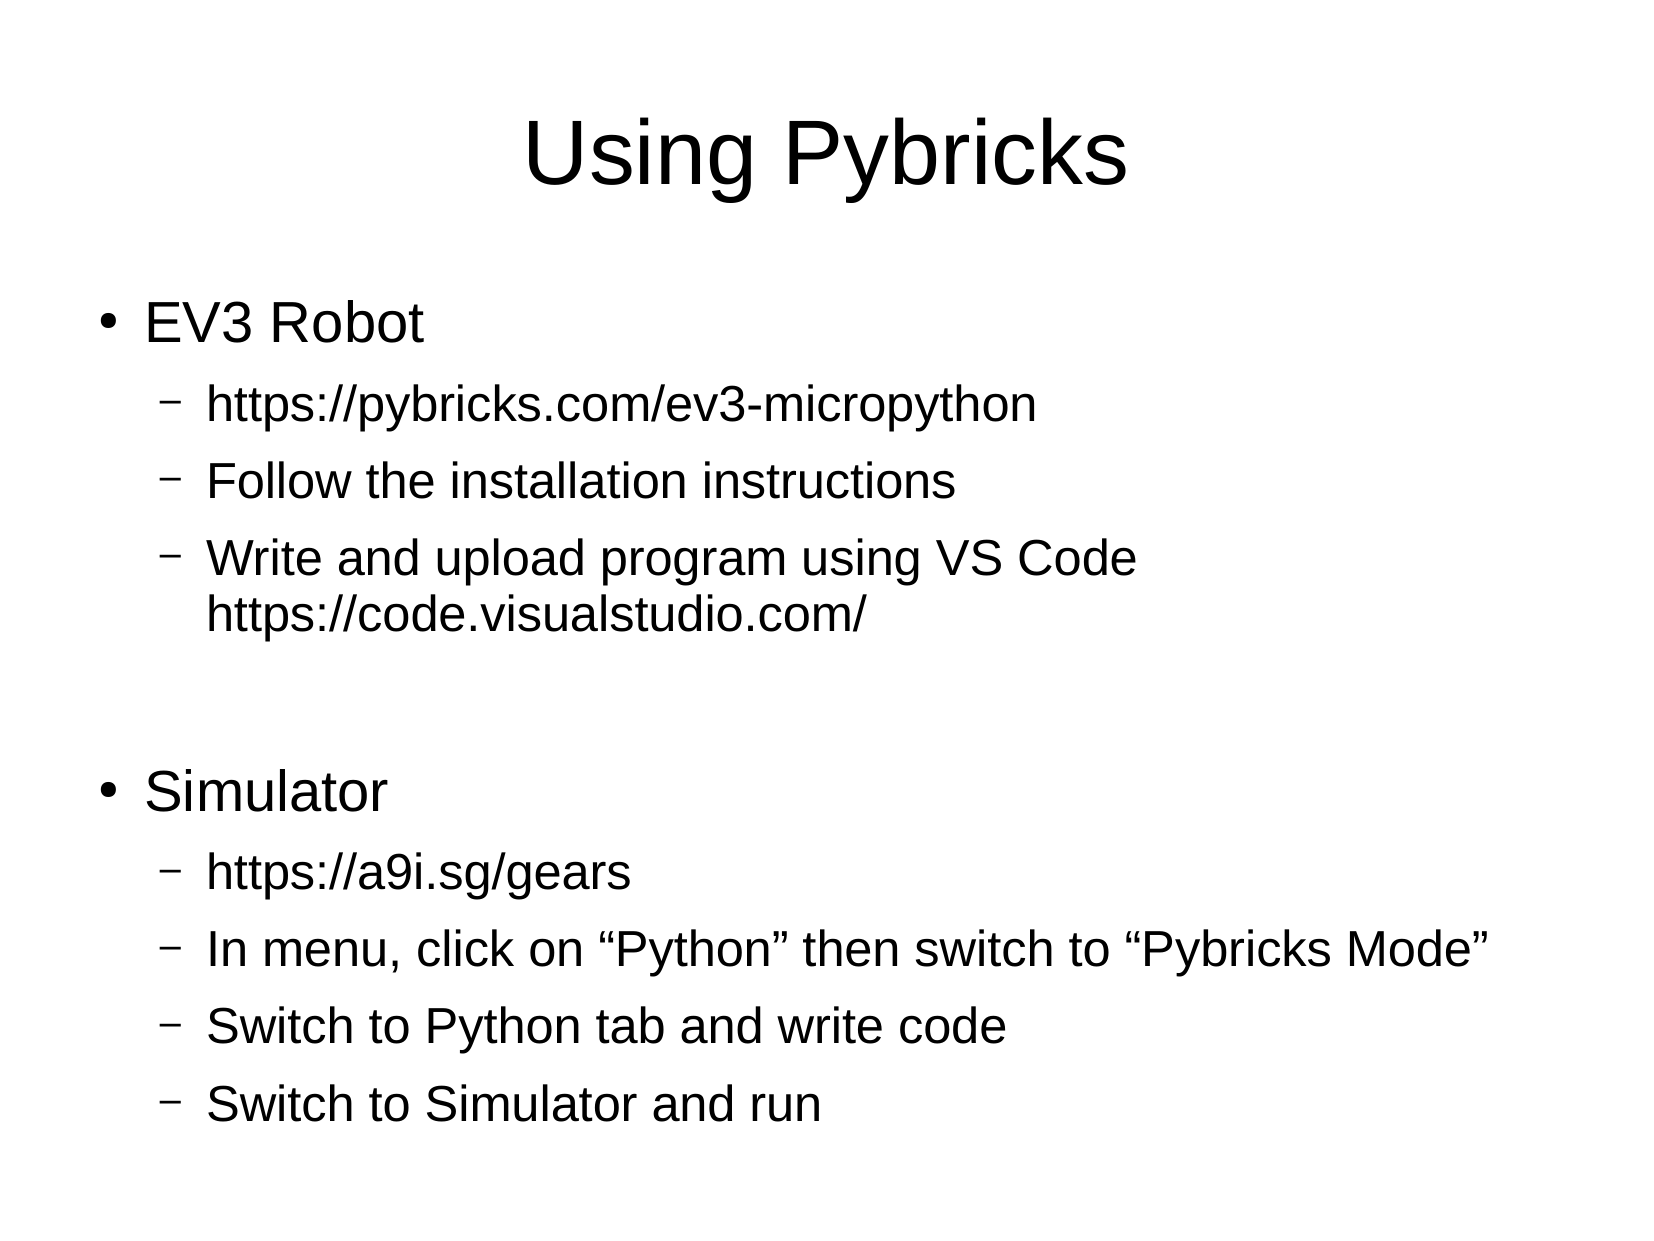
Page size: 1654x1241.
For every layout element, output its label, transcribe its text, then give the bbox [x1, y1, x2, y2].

title Using Pybricks [82, 49, 1571, 257]
list EV3 Robot https://pybricks.com/ev3-micropython Follow the installation instructions Write and upload program using VS Code https://code.visualstudio.com/ Simulator https://a9i.sg/gears In menu, click on “Python” then switch to “Pybricks Mode” Switch to Python tab and write code Switch to Simulator and run [82, 290, 1571, 1141]
